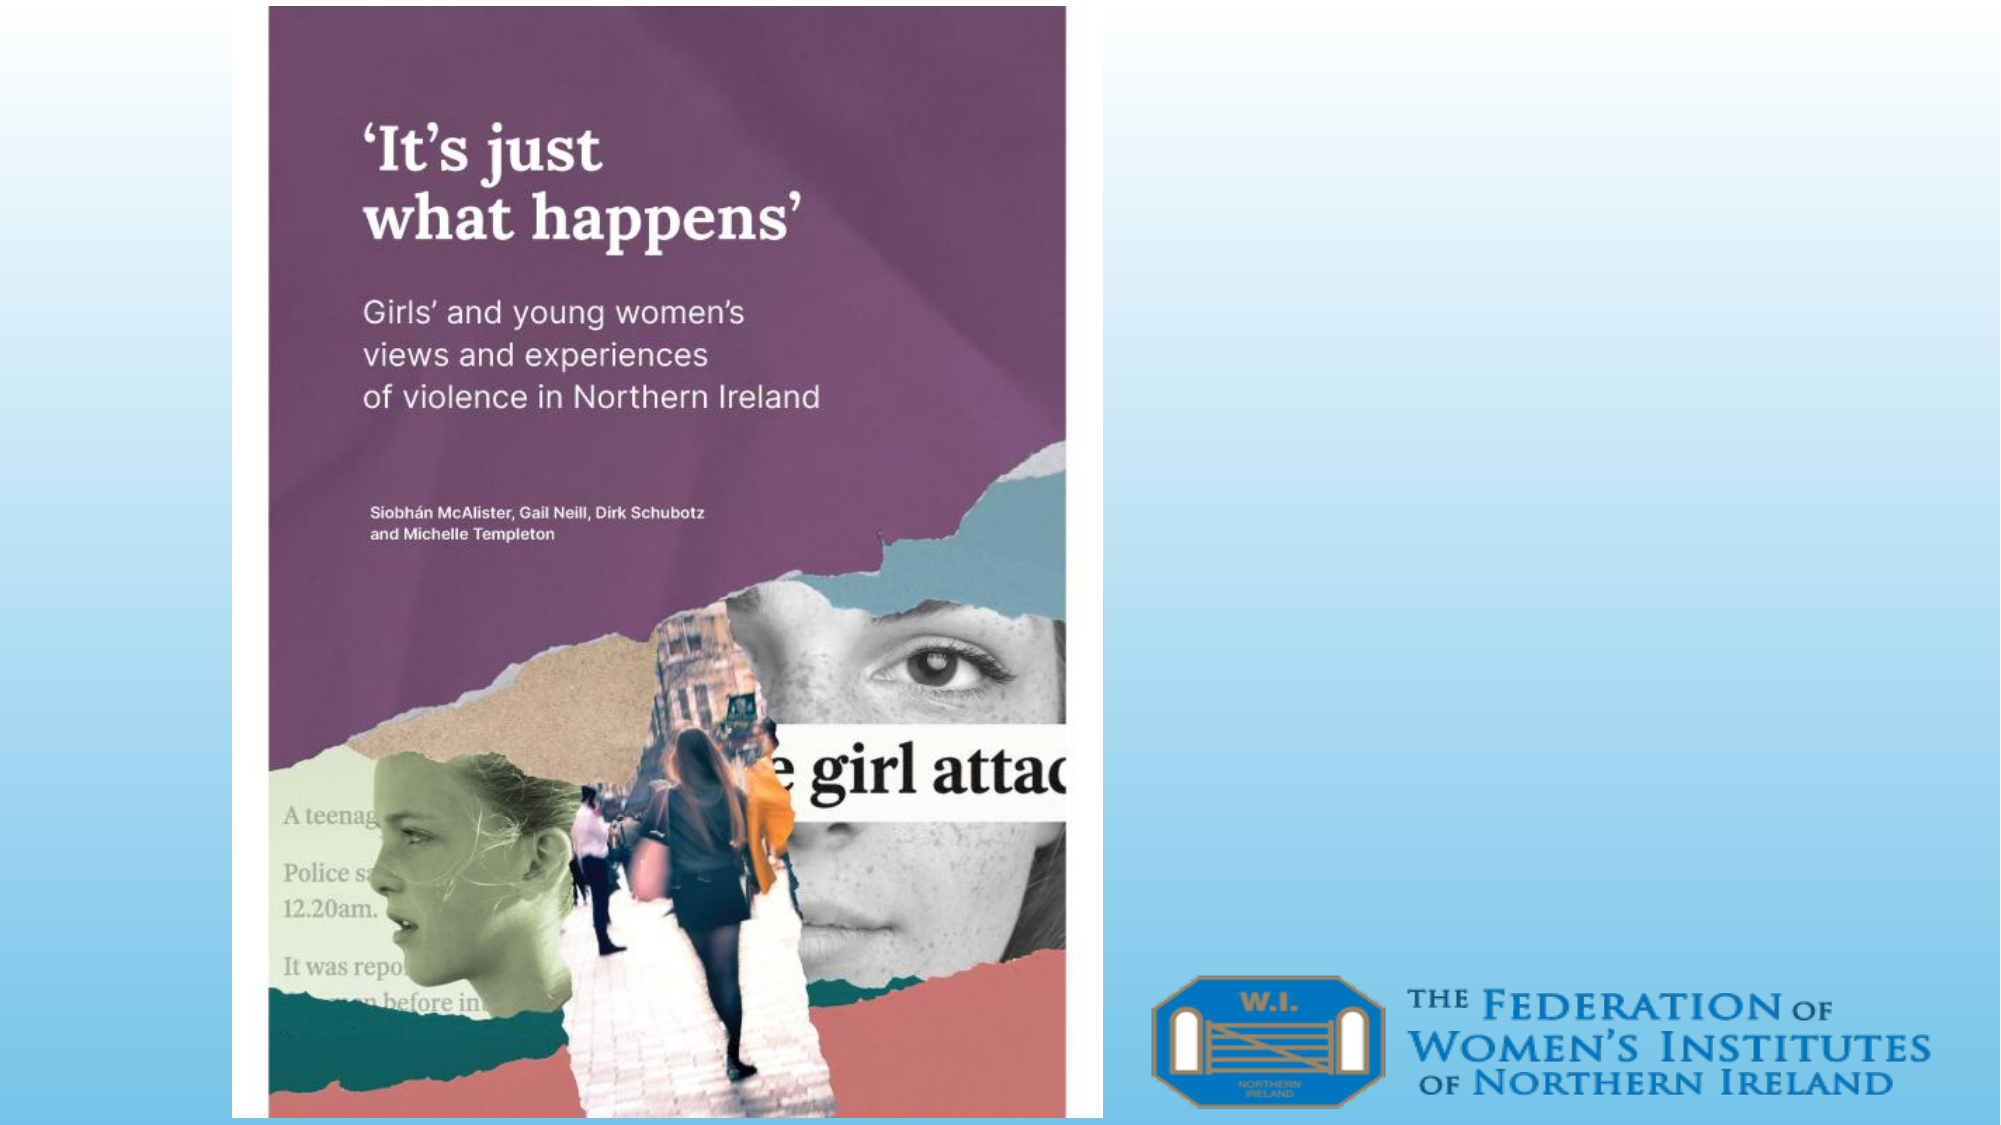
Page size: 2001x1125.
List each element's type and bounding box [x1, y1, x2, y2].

picture [1143, 970, 1957, 1112]
picture [232, 6, 1103, 1119]
